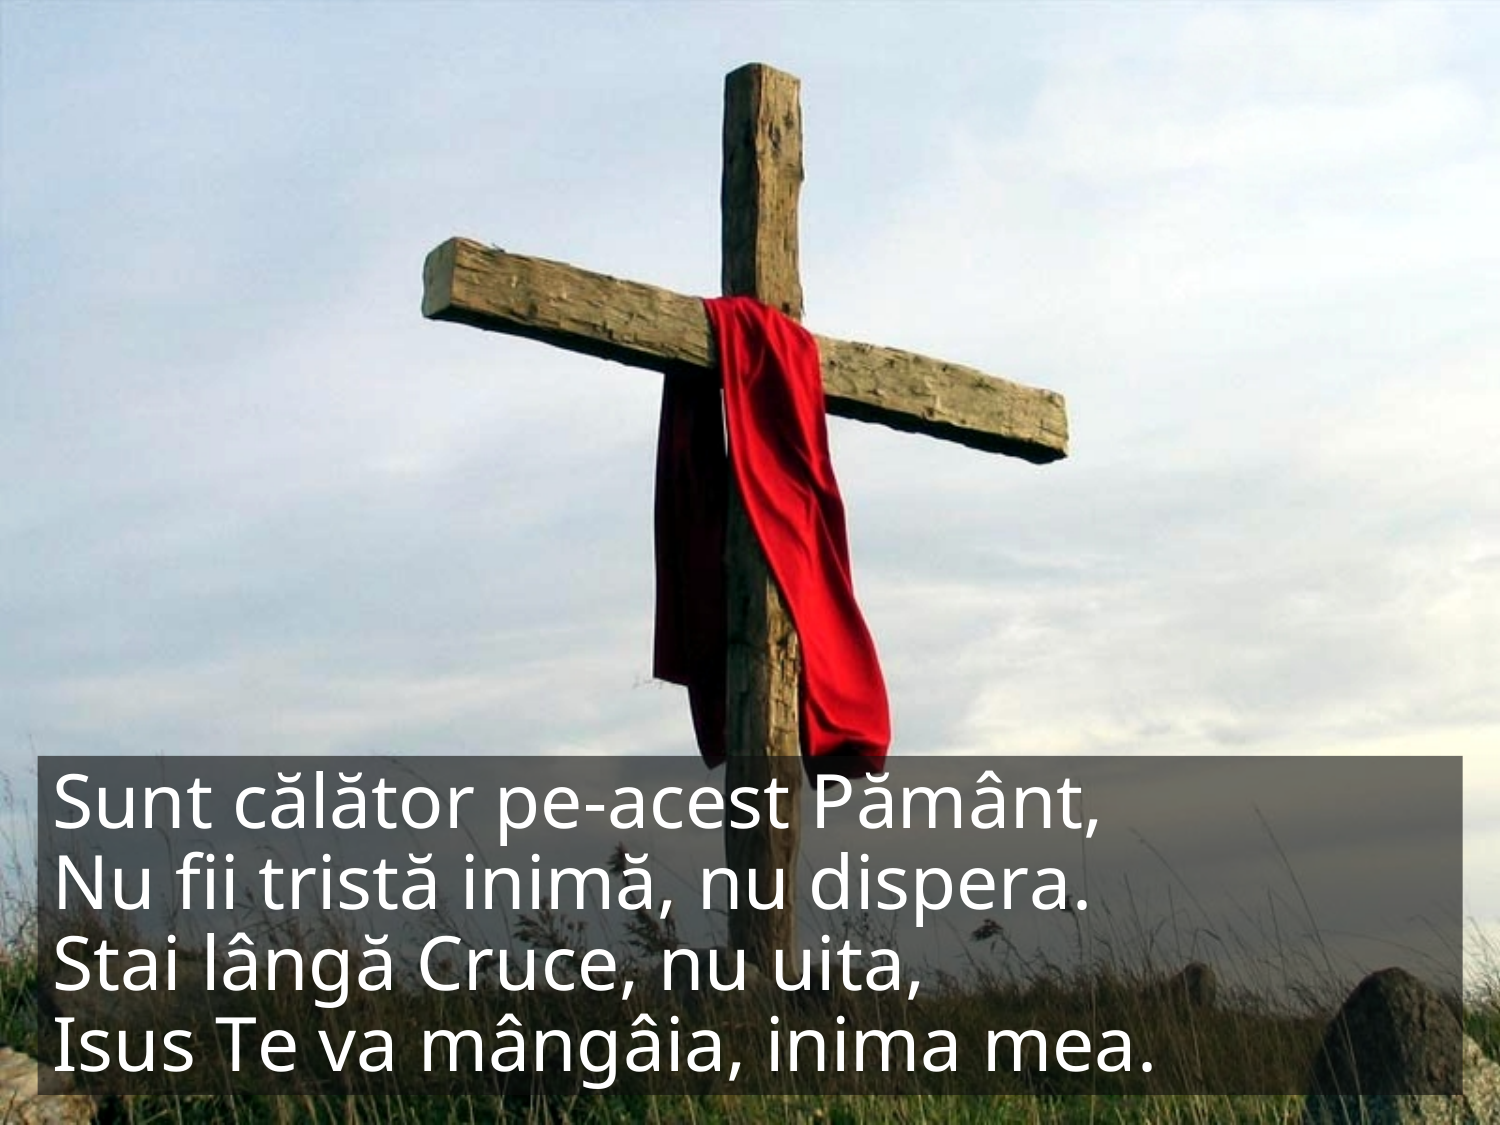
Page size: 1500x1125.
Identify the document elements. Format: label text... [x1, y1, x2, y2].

text_box Sunt călător pe-acest Pământ, Nu fii tristă inimă, nu dispera. Stai lângă Cruce, nu uita, Isus Te va mângâia, inima mea. [37, 755, 1463, 1095]
picture [0, 0, 1500, 1125]
